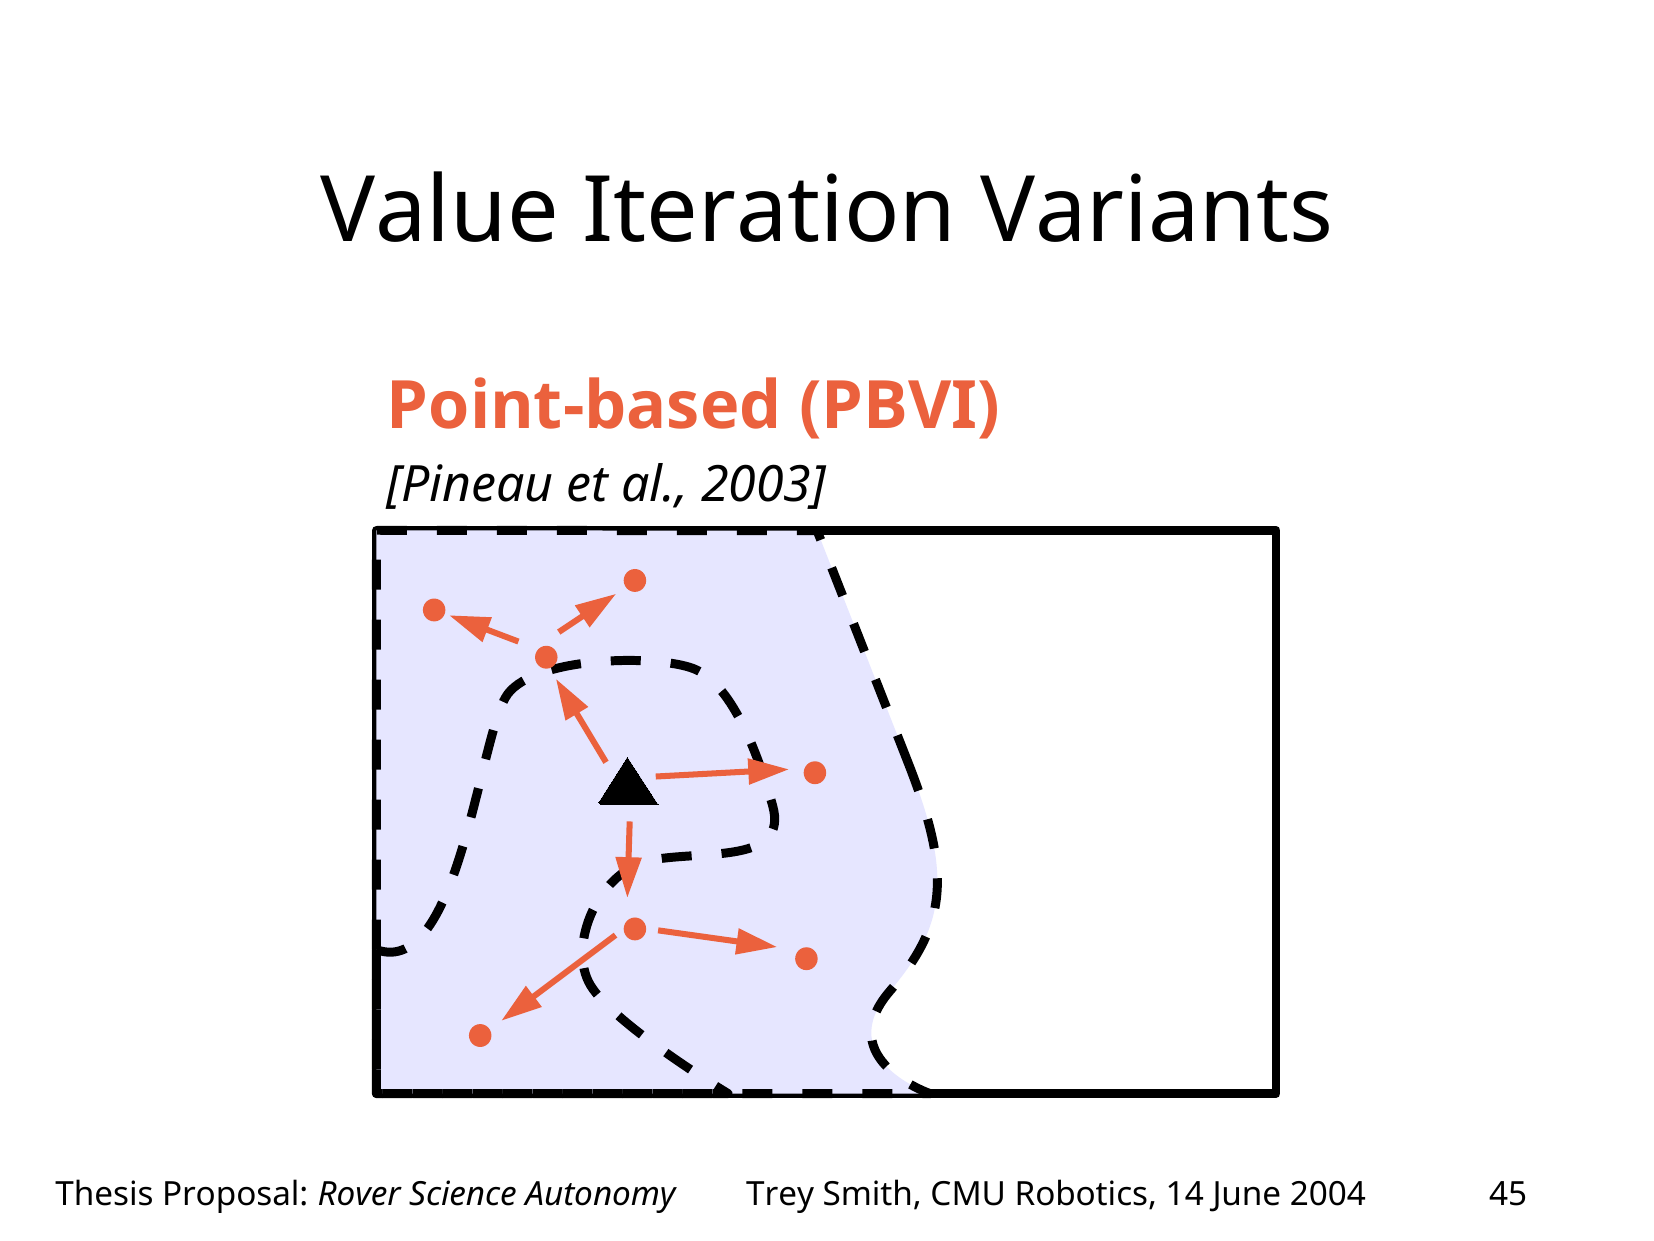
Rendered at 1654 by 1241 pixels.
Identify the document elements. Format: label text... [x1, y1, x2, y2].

text_box [708, 397, 1351, 526]
title Value Iteration Variants [121, 102, 1534, 311]
text_box [376, 530, 938, 1094]
text_box Point-based (PBVI) [Pineau et al., 2003] [386, 357, 976, 493]
